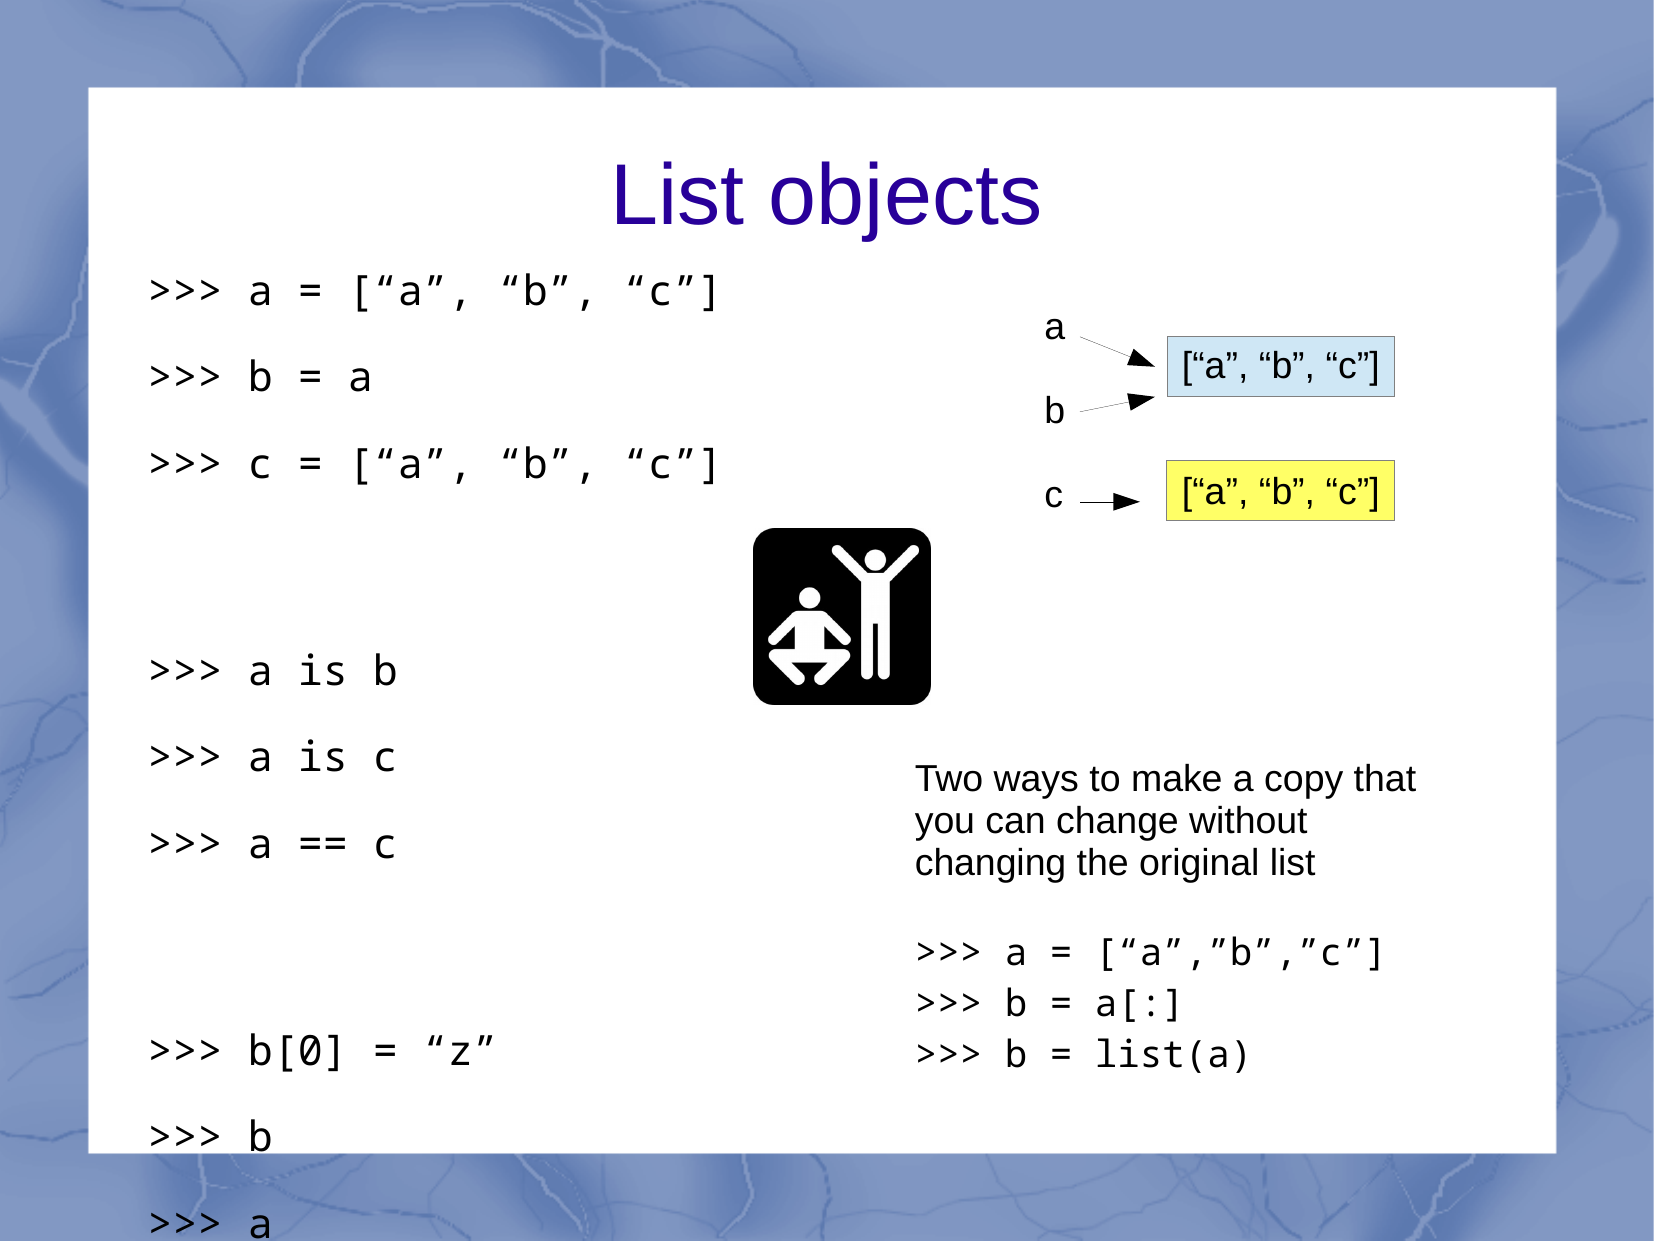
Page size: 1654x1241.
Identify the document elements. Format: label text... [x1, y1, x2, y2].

text_box Two ways to make a copy that you can change without changing the original list >>> a = [“a”,”b”,”c”] >>> b = a[:] >>> b = list(a) [900, 750, 1430, 1064]
text_box a b c [1029, 297, 1081, 523]
list >>> a = [“a”, “b”, “c”] >>> b = a >>> c = [“a”, “b”, “c”] >>> a is b >>> a is c >>> a == c >>> b[0] = “z” >>> b >>> a [147, 260, 1506, 1148]
picture [0, 0, 1654, 1241]
text_box [“a”, “b”, “c”] [“a”, “b”, “c”] [1167, 336, 1396, 520]
title List objects [118, 90, 1536, 298]
